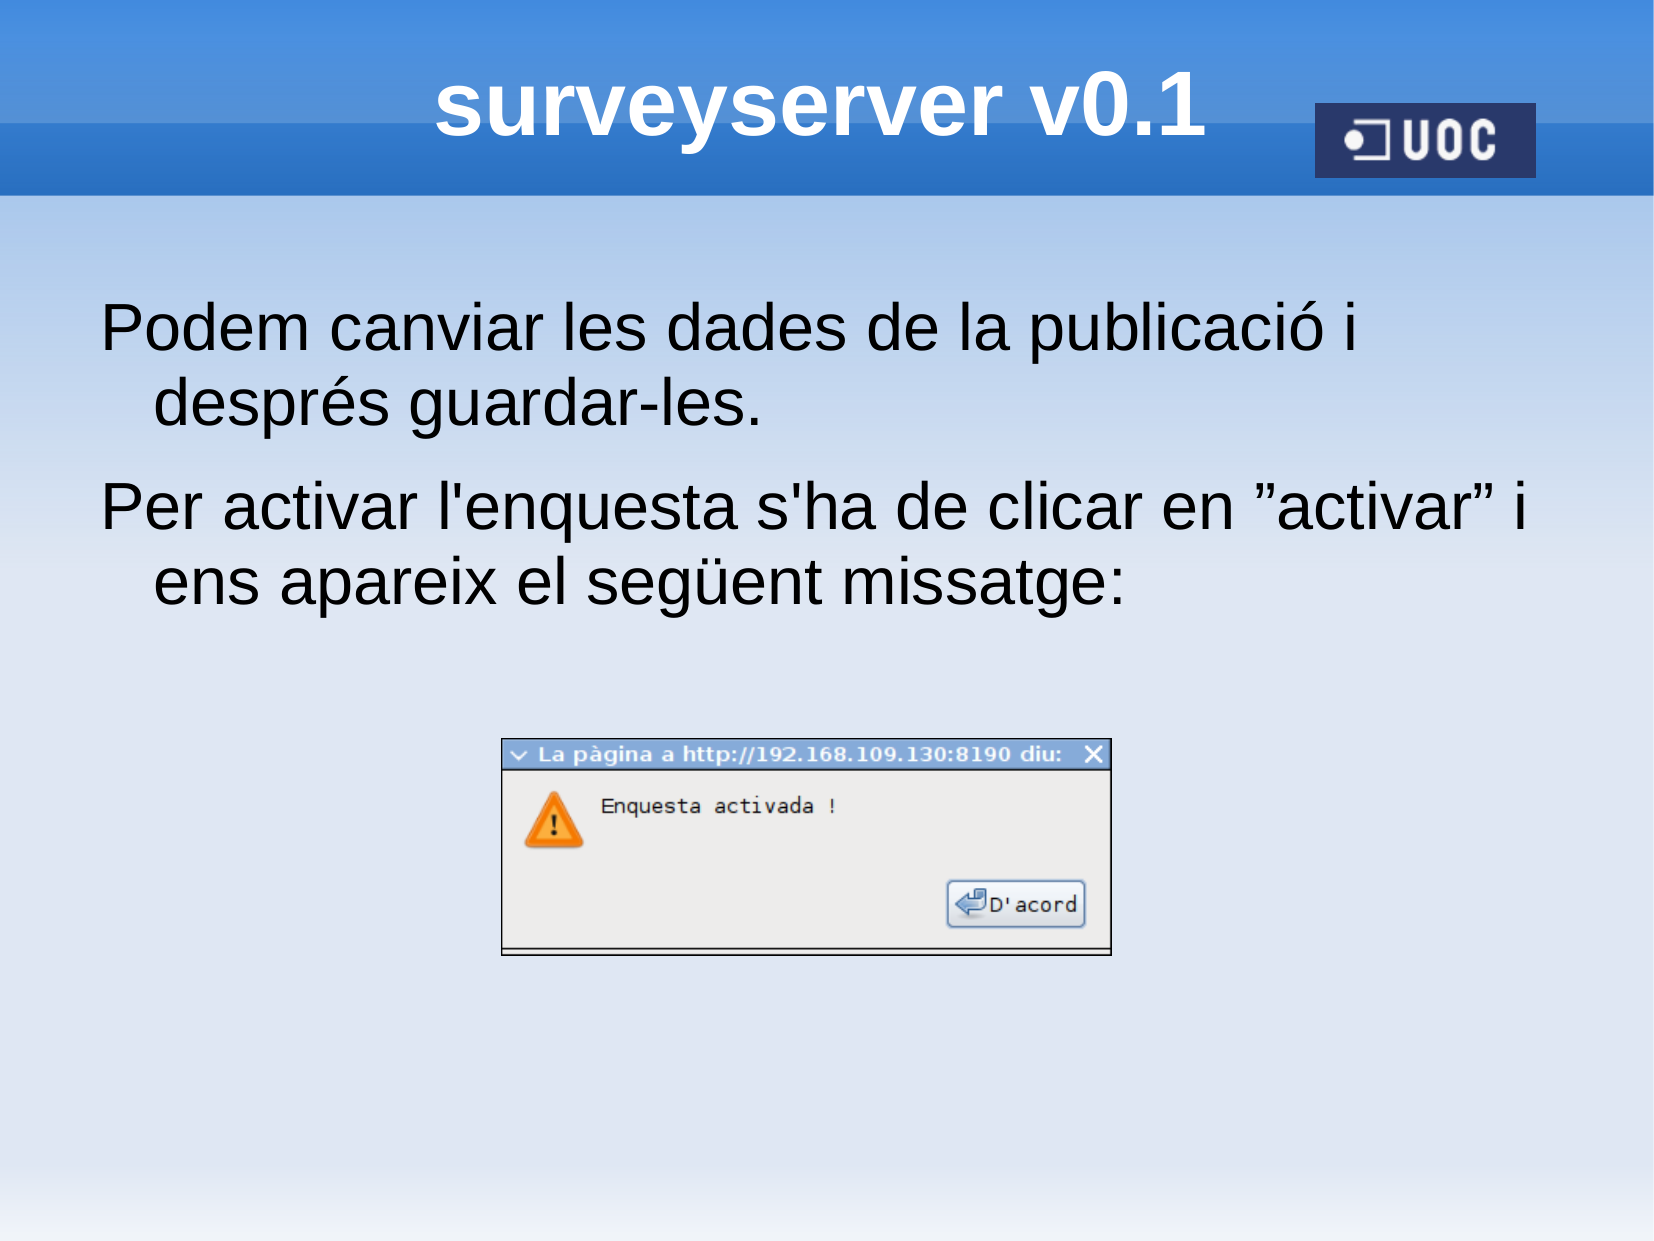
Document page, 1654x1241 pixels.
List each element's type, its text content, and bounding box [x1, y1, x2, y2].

picture [0, 0, 1654, 1241]
list Podem canviar les dades de la publicació i després guardar-les. Per activar l'enquesta s'ha de clicar en ”activar” i ens apareix el següent missatge: [82, 290, 1571, 1094]
title surveyserver v0.1 [76, 7, 1565, 200]
